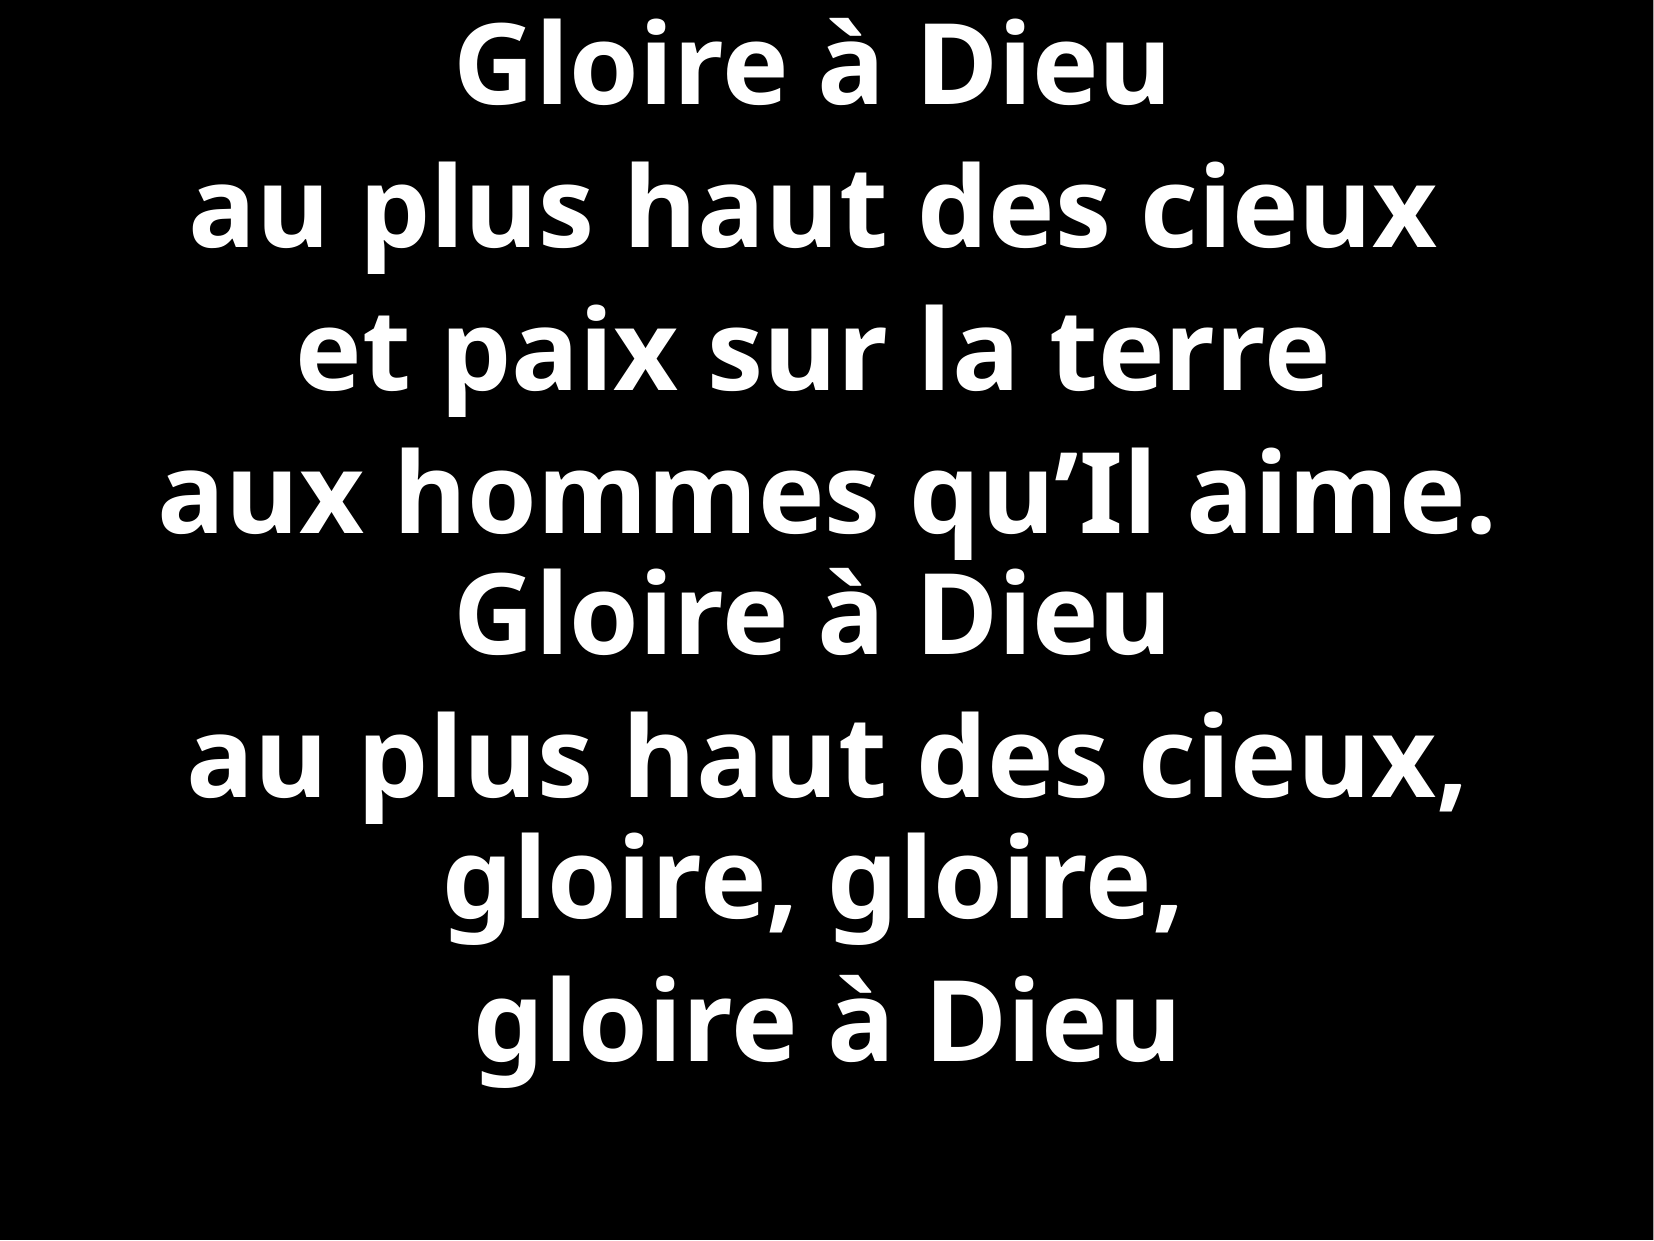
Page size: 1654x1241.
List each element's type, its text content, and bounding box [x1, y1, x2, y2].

list Gloire à Dieu au plus haut des cieux et paix sur la terre aux hommes qu’Il aime. Gloire à Dieu au plus haut des cieux, gloire, gloire, gloire à Dieu [2, 0, 1654, 1241]
